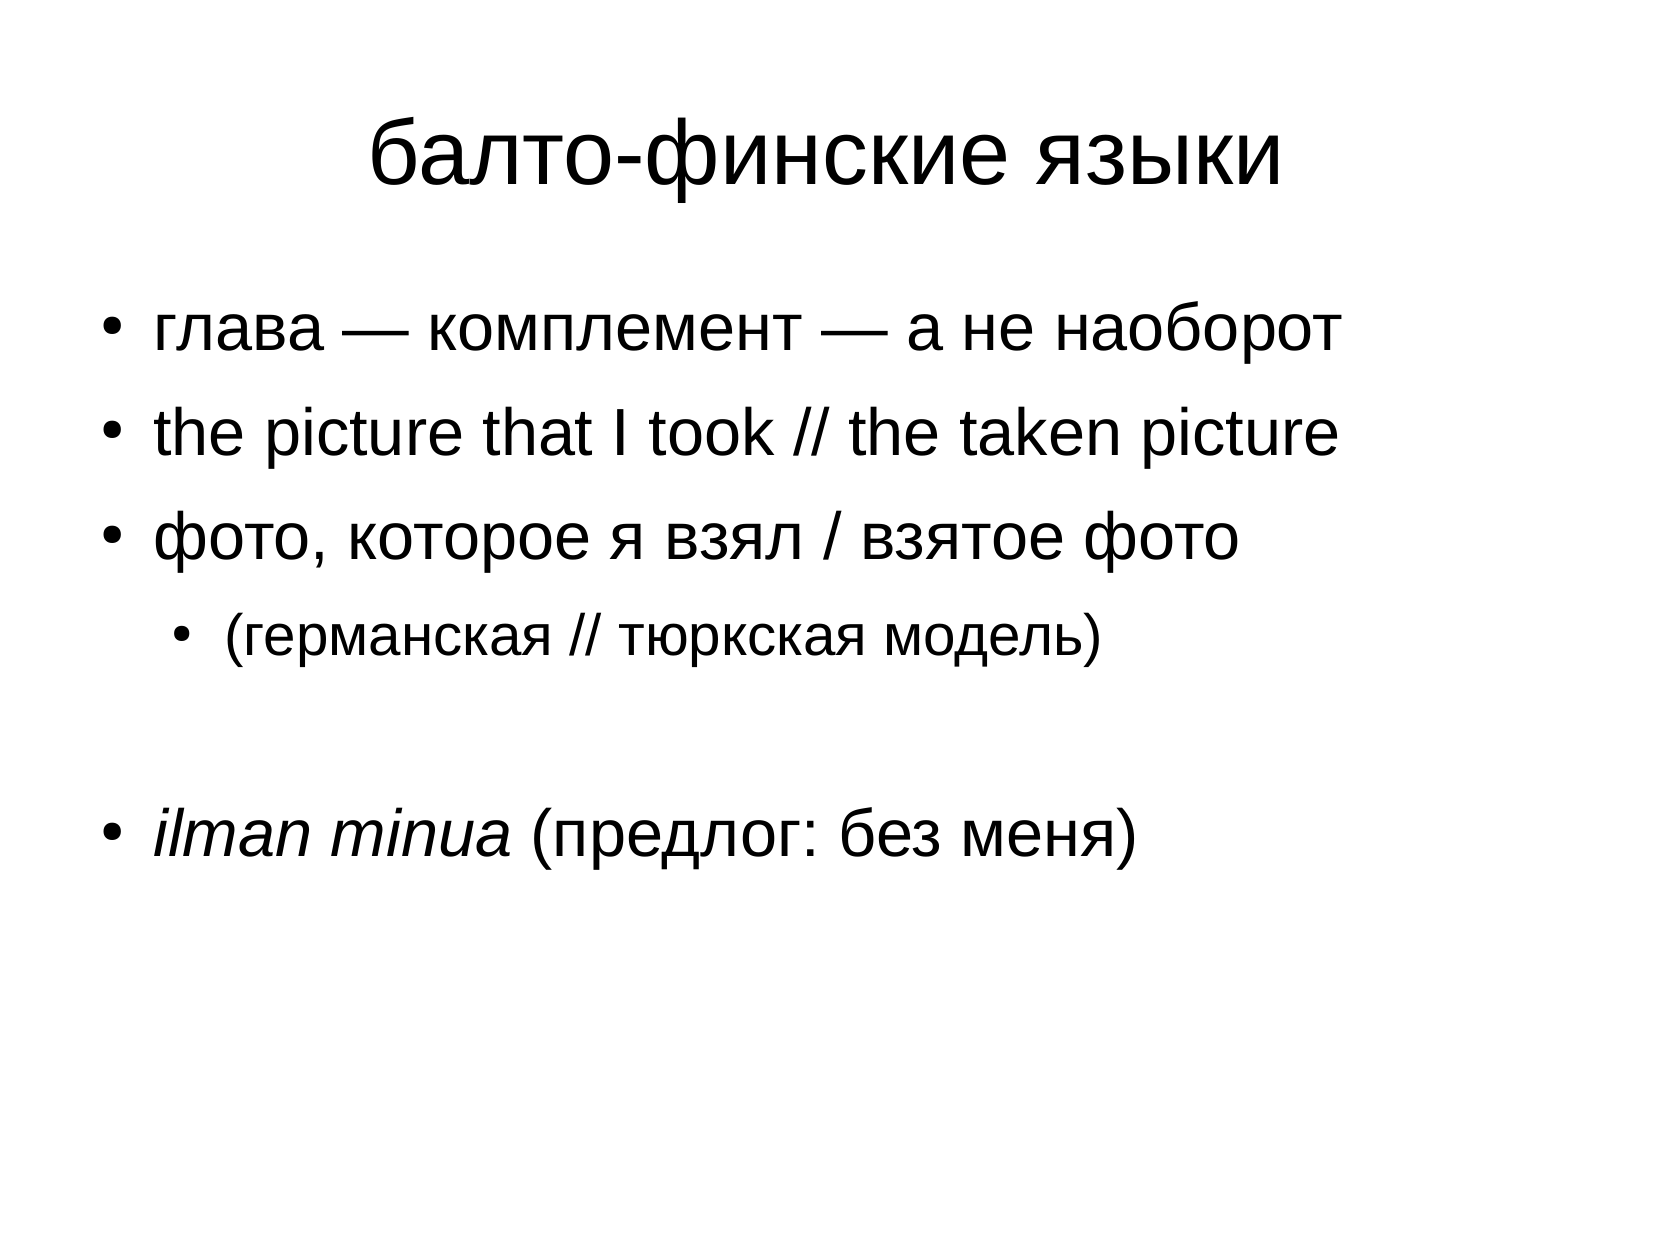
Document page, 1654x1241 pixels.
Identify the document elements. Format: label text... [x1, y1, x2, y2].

list глава — комплемент — а не наоборот the picture that I took // the taken picture фото, которое я взял / взятое фото (германская // тюркская модель) ilman minua (предлог: без меня) [82, 290, 1571, 1109]
title балто-финские языки [82, 49, 1571, 257]
